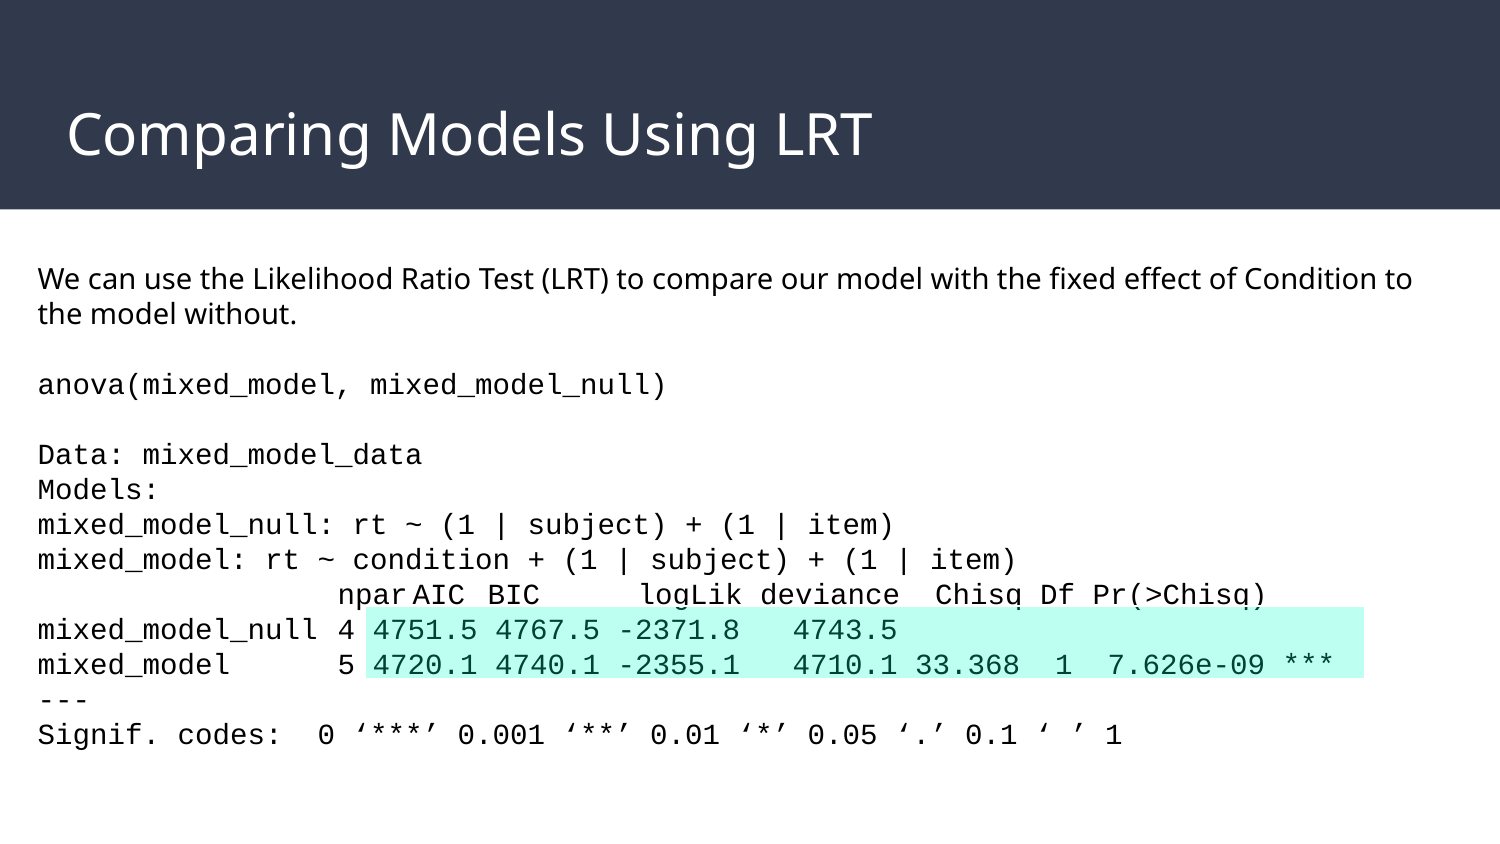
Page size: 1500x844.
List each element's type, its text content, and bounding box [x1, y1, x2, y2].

title Comparing Models Using LRT [51, 82, 1449, 185]
text_box We can use the Likelihood Ratio Test (LRT) to compare our model with the fixed effect of Condition to the model without. anova(mixed_model, mixed_model_null) Data: mixed_model_data Models: mixed_model_null: rt ~ (1 | subject) + (1 | item) mixed_model: rt ~ condition + (1 | subject) + (1 | item) npar AIC BIC logLik deviance Chisq Df Pr(>Chisq) mixed_model_null 4 4751.5 4767.5 -2371.8 4743.5 mixed_model 5 4720.1 4740.1 -2355.1 4710.1 33.368 1 7.626e-09 *** --- Signif. codes: 0 ‘***’ 0.001 ‘**’ 0.01 ‘*’ 0.05 ‘.’ 0.1 ‘ ’ 1 [22, 245, 1466, 812]
text_box [365, 606, 1366, 680]
